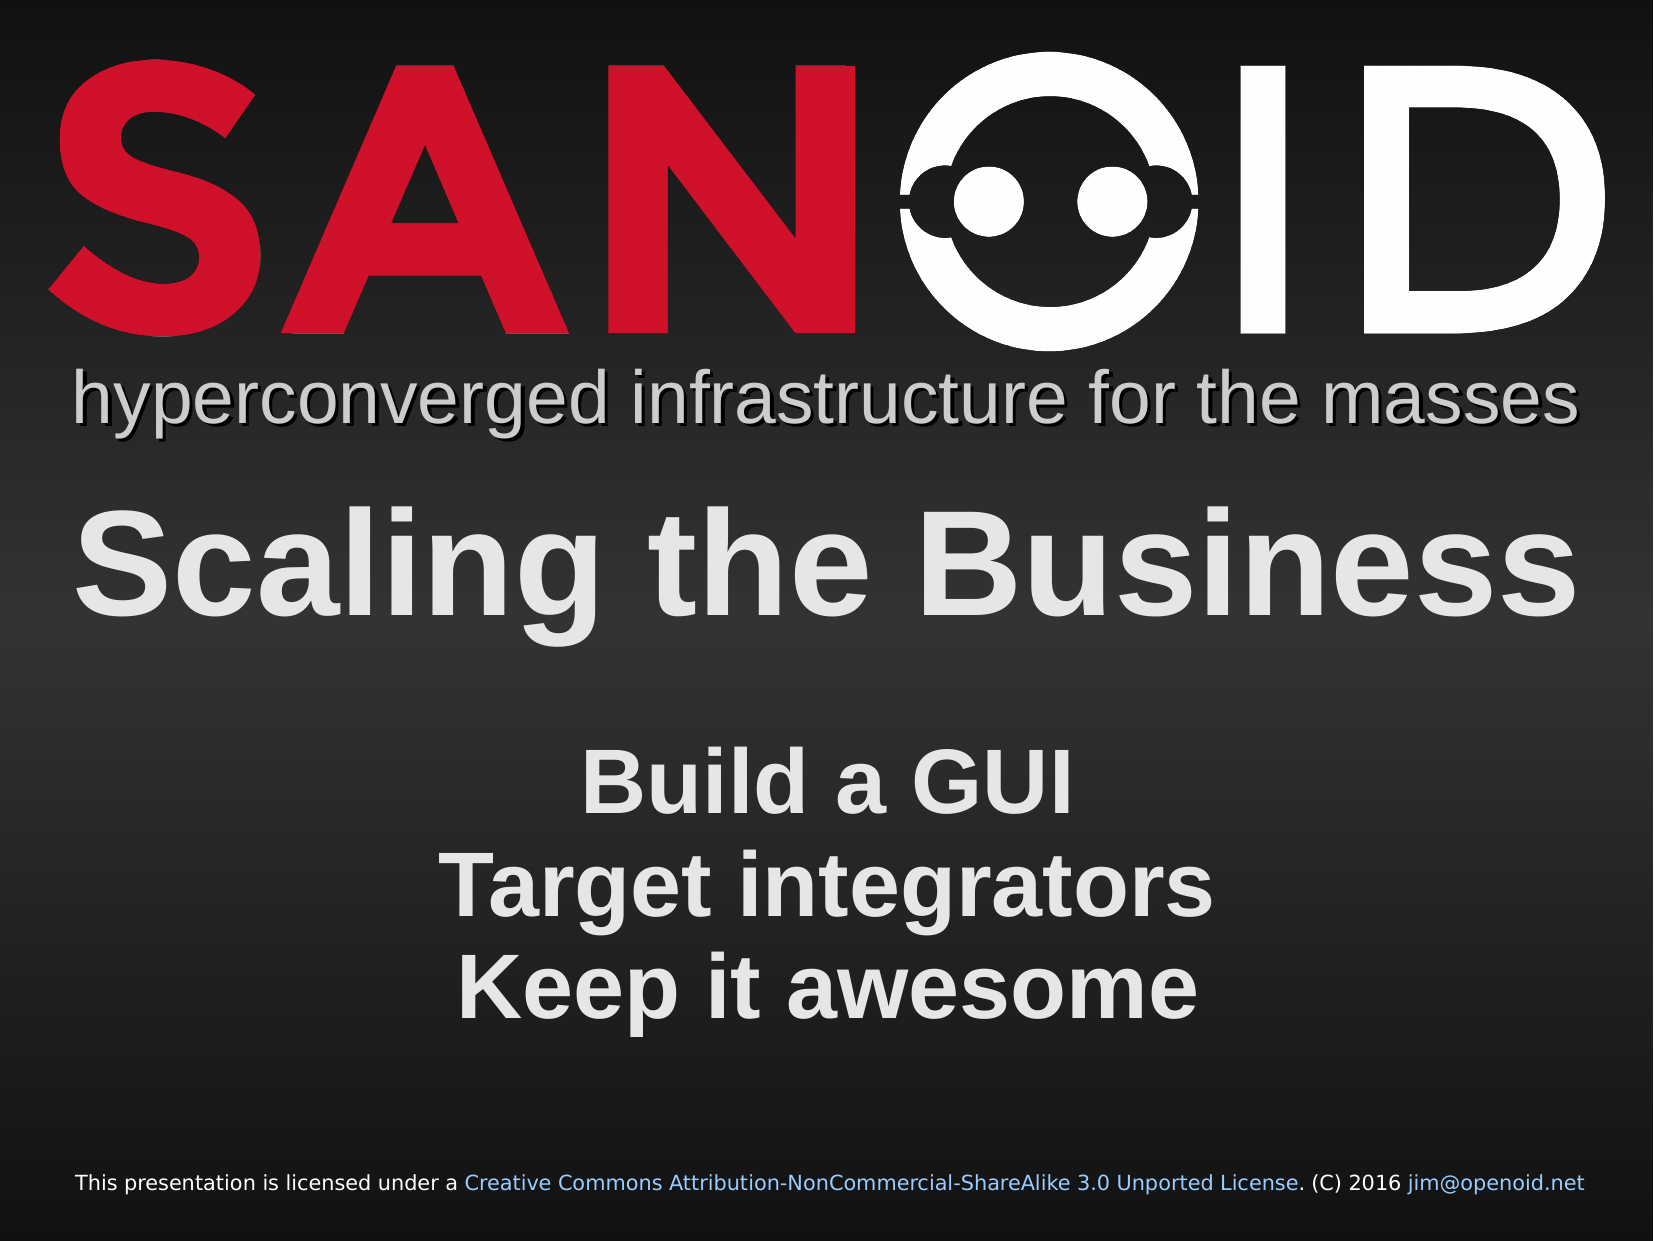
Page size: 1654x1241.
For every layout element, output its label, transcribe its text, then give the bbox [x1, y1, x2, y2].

title Scaling the Business [3, 75, 1653, 450]
picture [15, 14, 1638, 75]
title Build a GUI Target integrators Keep it awesome [3, 450, 1653, 1241]
